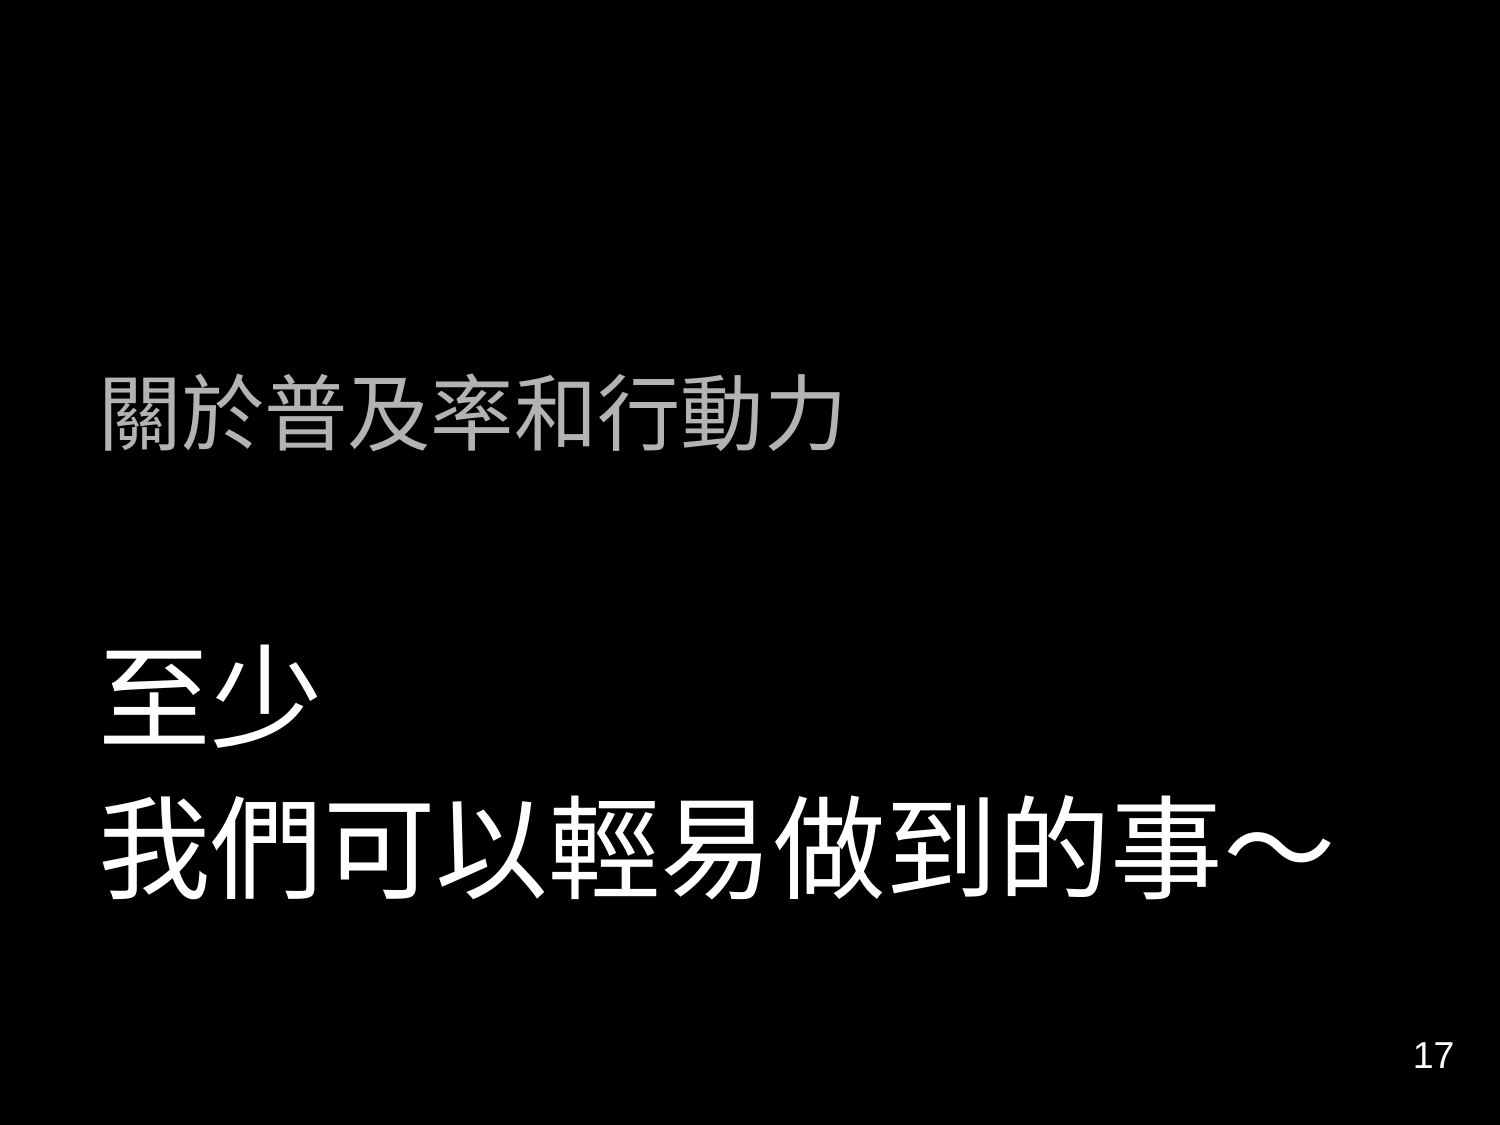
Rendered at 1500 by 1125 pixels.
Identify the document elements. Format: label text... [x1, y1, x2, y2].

text_box 關於普及率和行動力 至少 我們可以輕易做到的事～ [76, 312, 1447, 963]
